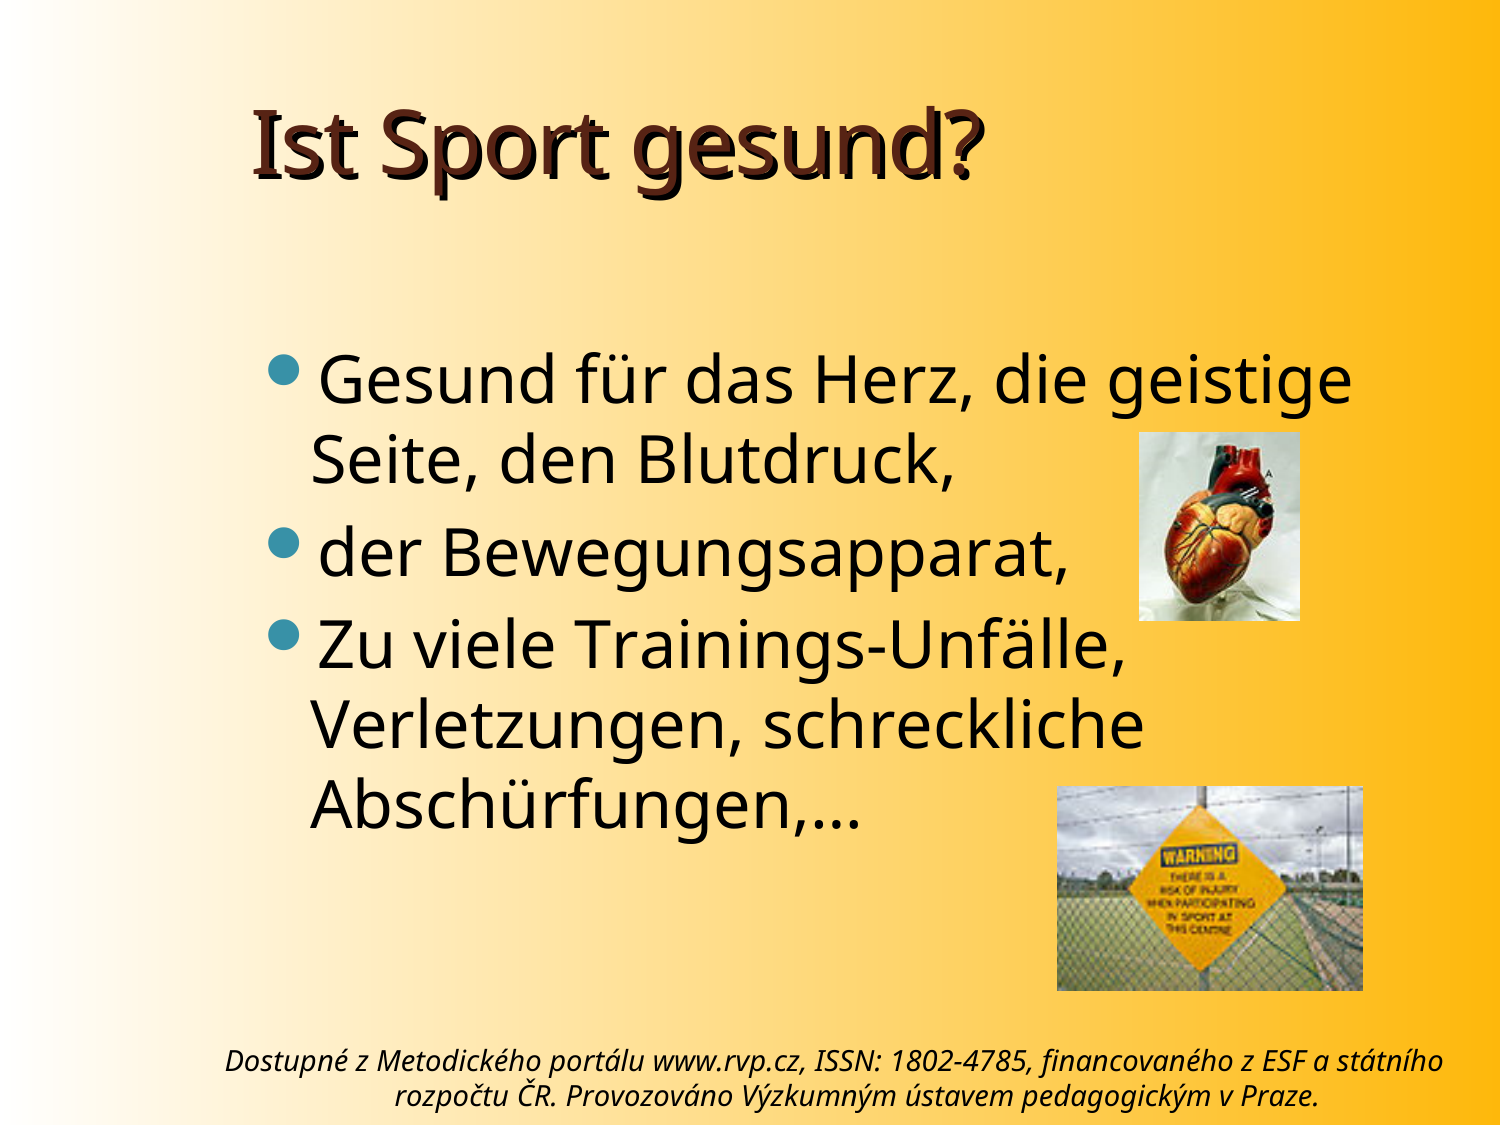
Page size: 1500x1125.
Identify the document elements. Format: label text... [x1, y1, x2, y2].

title Ist Sport gesund? [235, 45, 1466, 233]
text_box Dostupné z Metodického portálu www.rvp.cz, ISSN: 1802-4785, financovaného z ESF a státního rozpočtu ČR. Provozováno Výzkumným ústavem pedagogickým v Praze. [194, 1034, 1462, 1099]
picture [1139, 432, 1300, 621]
list Gesund für das Herz, die geistige Seite, den Blutdruck, der Bewegungsapparat, Zu viele Trainings-Unfälle, Verletzungen, schreckliche Abschürfungen,… [235, 237, 1466, 1026]
picture [1057, 786, 1363, 991]
